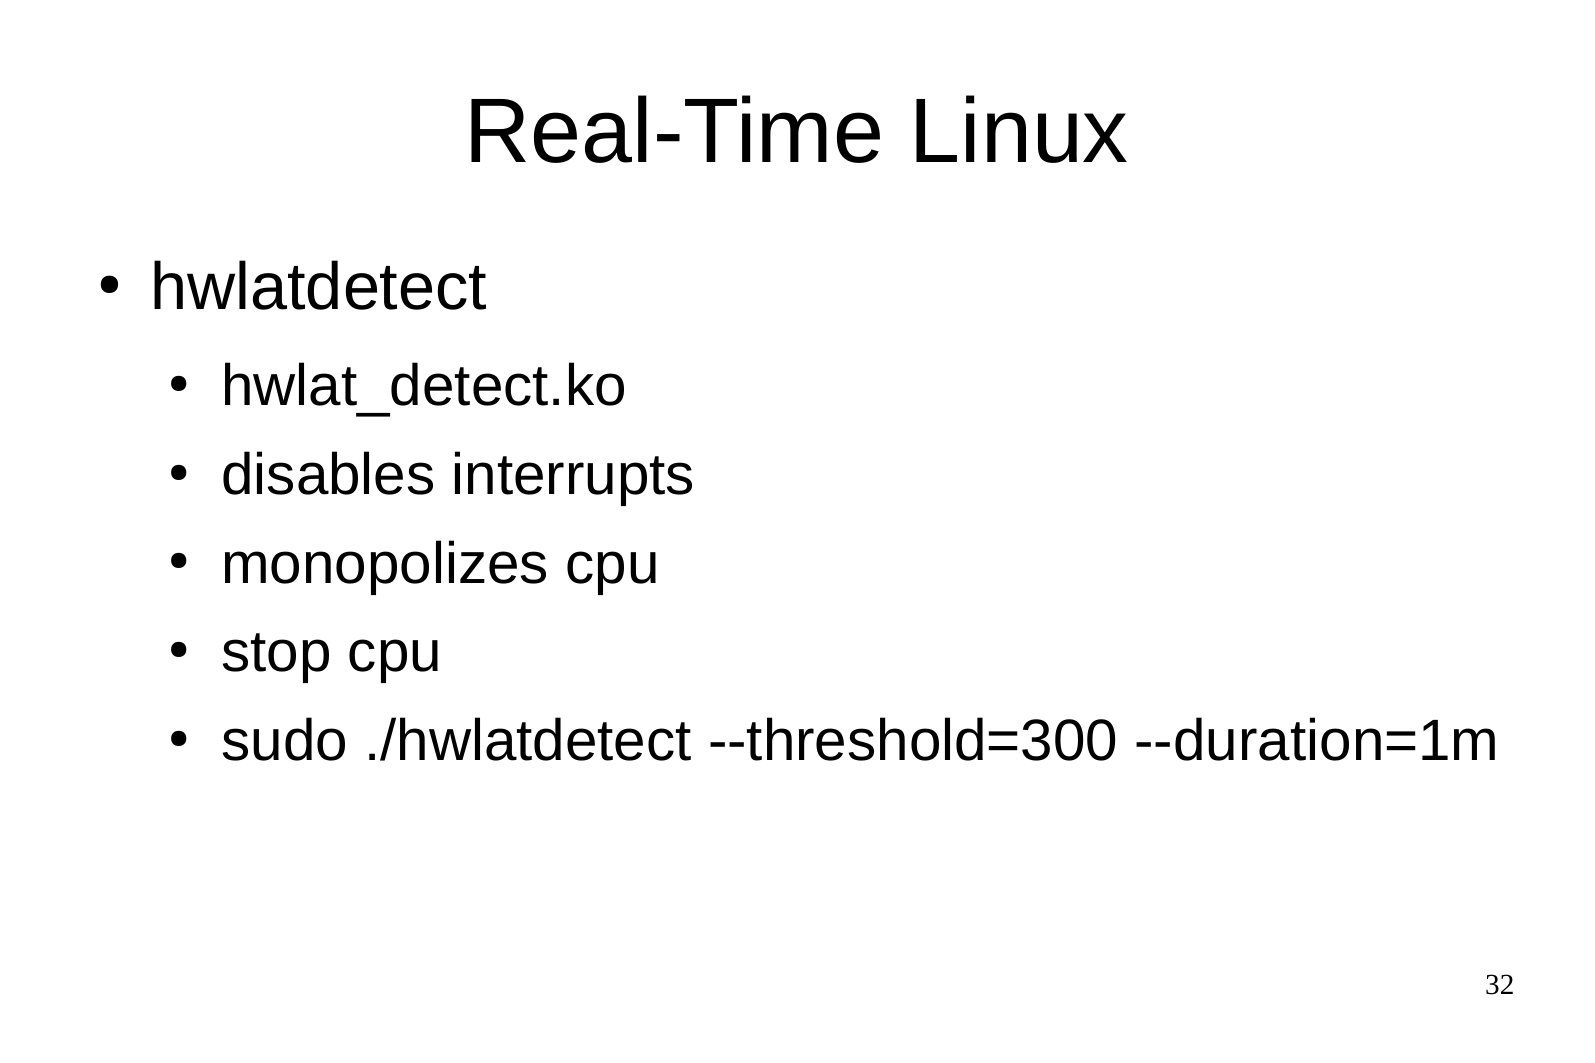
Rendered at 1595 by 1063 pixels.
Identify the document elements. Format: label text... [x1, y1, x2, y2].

title Real-Time Linux [79, 49, 1515, 213]
list hwlatdetect hwlat_detect.ko disables interrupts monopolizes cpu stop cpu sudo ./hwlatdetect --threshold=300 --duration=1m [79, 248, 1515, 936]
